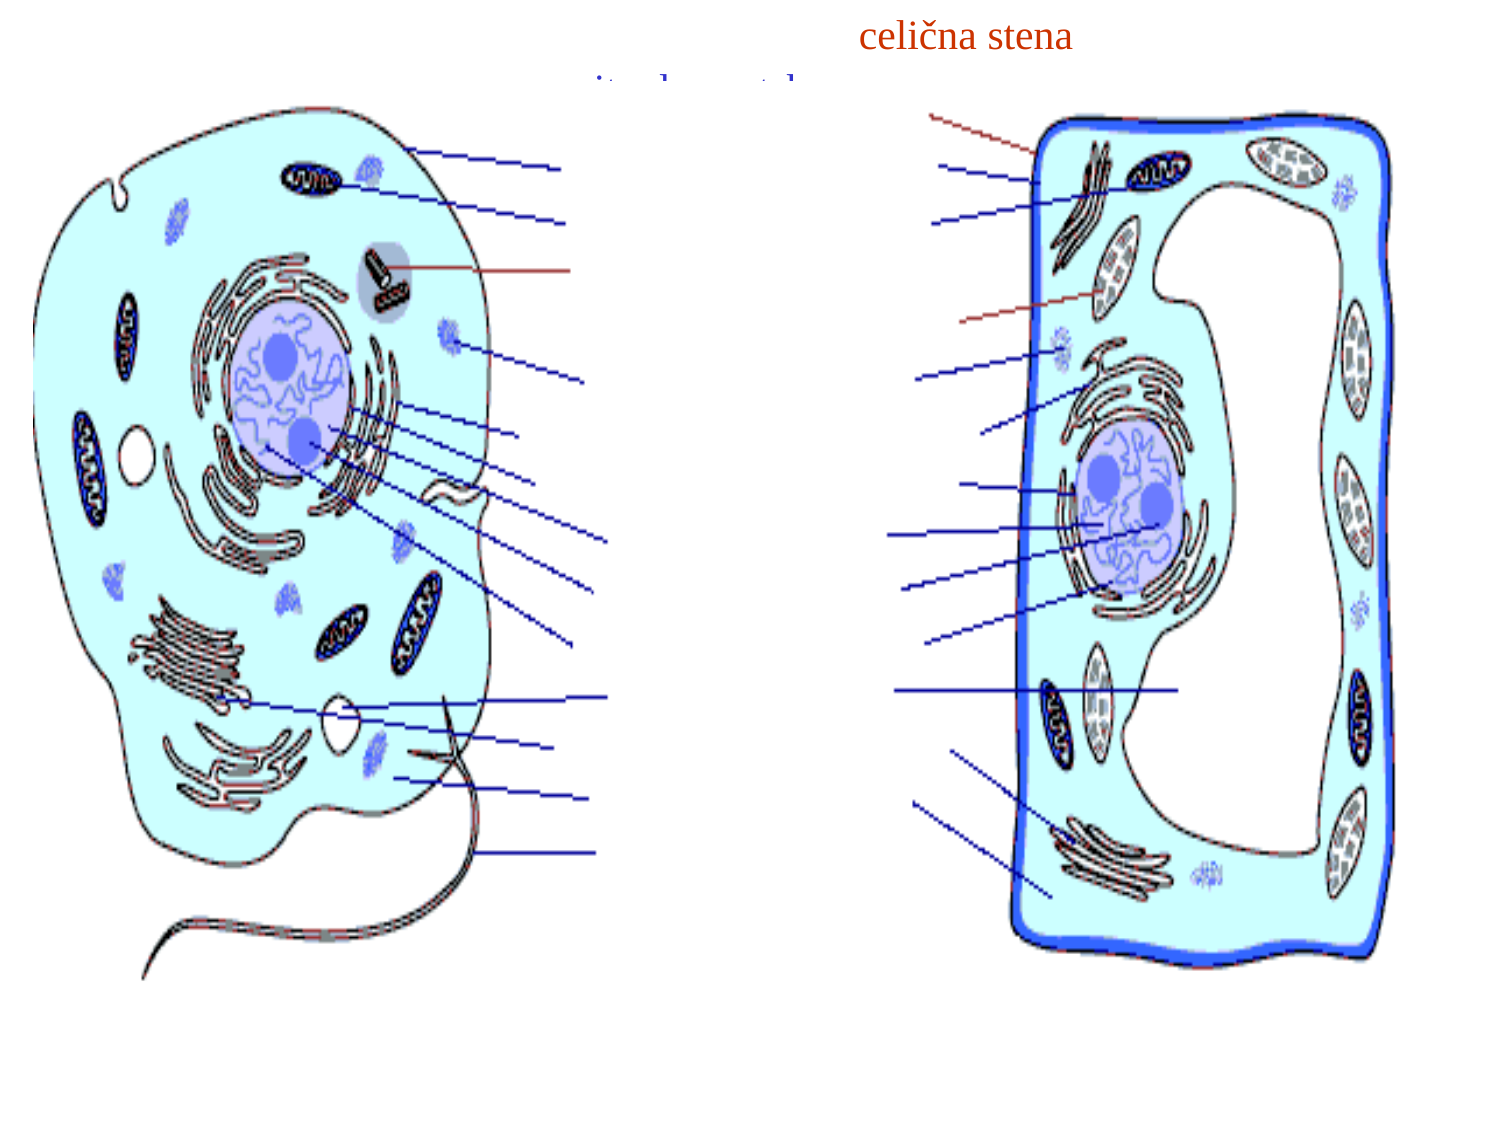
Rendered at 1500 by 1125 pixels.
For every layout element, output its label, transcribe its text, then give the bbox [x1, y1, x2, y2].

text_box celična stena [844, 0, 1088, 66]
chart [35, 82, 1465, 1028]
text_box citoplazmatska membrana [560, 54, 868, 81]
picture [33, 81, 1463, 1026]
